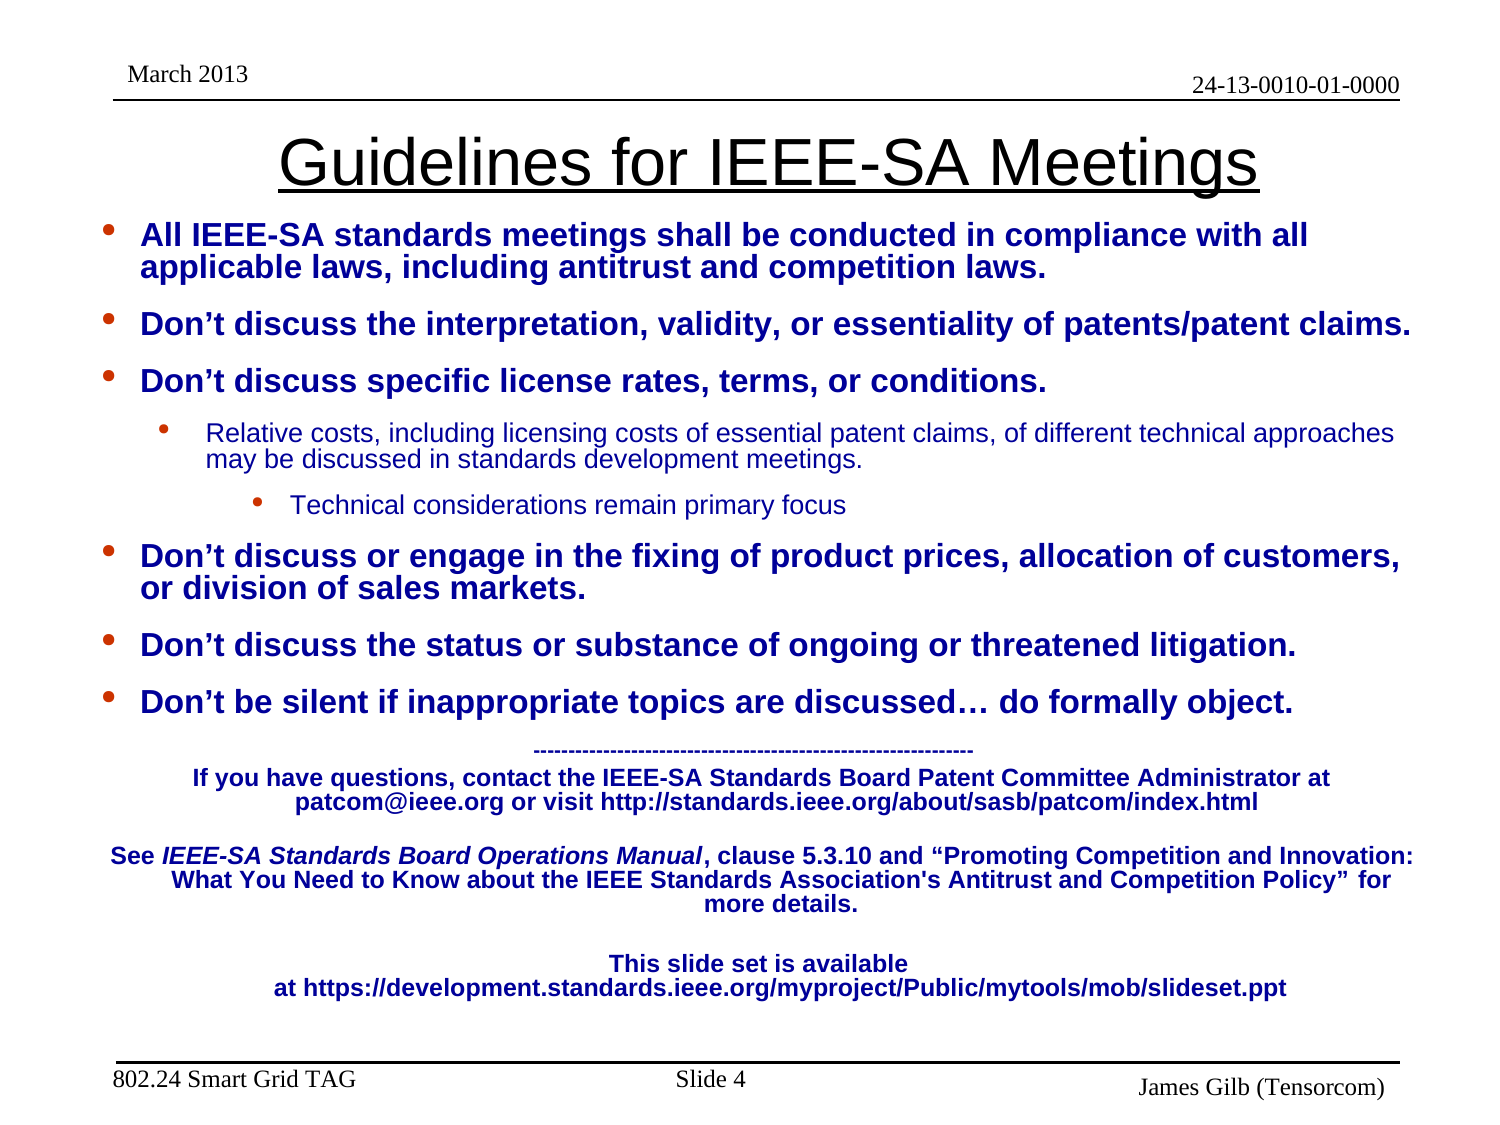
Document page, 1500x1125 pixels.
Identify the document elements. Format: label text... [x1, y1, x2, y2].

title Guidelines for IEEE-SA Meetings [75, 108, 1463, 209]
text_box All IEEE-SA standards meetings shall be conducted in compliance with all applicable laws, including antitrust and competition laws. Don’t discuss the interpretation, validity, or essentiality of patents/patent claims. Don’t discuss specific license rates, terms, or conditions. Relative costs, including licensing costs of essential patent claims, of different technical approaches may be discussed in standards development meetings. Technical considerations remain primary focus Don’t discuss or engage in the fixing of product prices, allocation of customers, or division of sales markets. Don’t discuss the status or substance of ongoing or threatened litigation. Don’t be silent if inappropriate topics are discussed… do formally object. --------------------------------------------------------------- If you have questions, contact the IEEE-SA Standards Board Patent Committee Administrator at patcom@ieee.org or visit http://standards.ieee.org/about/sasb/patcom/index.html See IEEE-SA Standards Board Operations Manual, clause 5.3.10 and “Promoting Competition and Innovation: What You Need to Know about the IEEE Standards Association's Antitrust and Competition Policy” for more details. This slide set is available at https://development.standards.ieee.org/myproject/Public/mytools/mob/slideset.ppt [87, 187, 1438, 1050]
